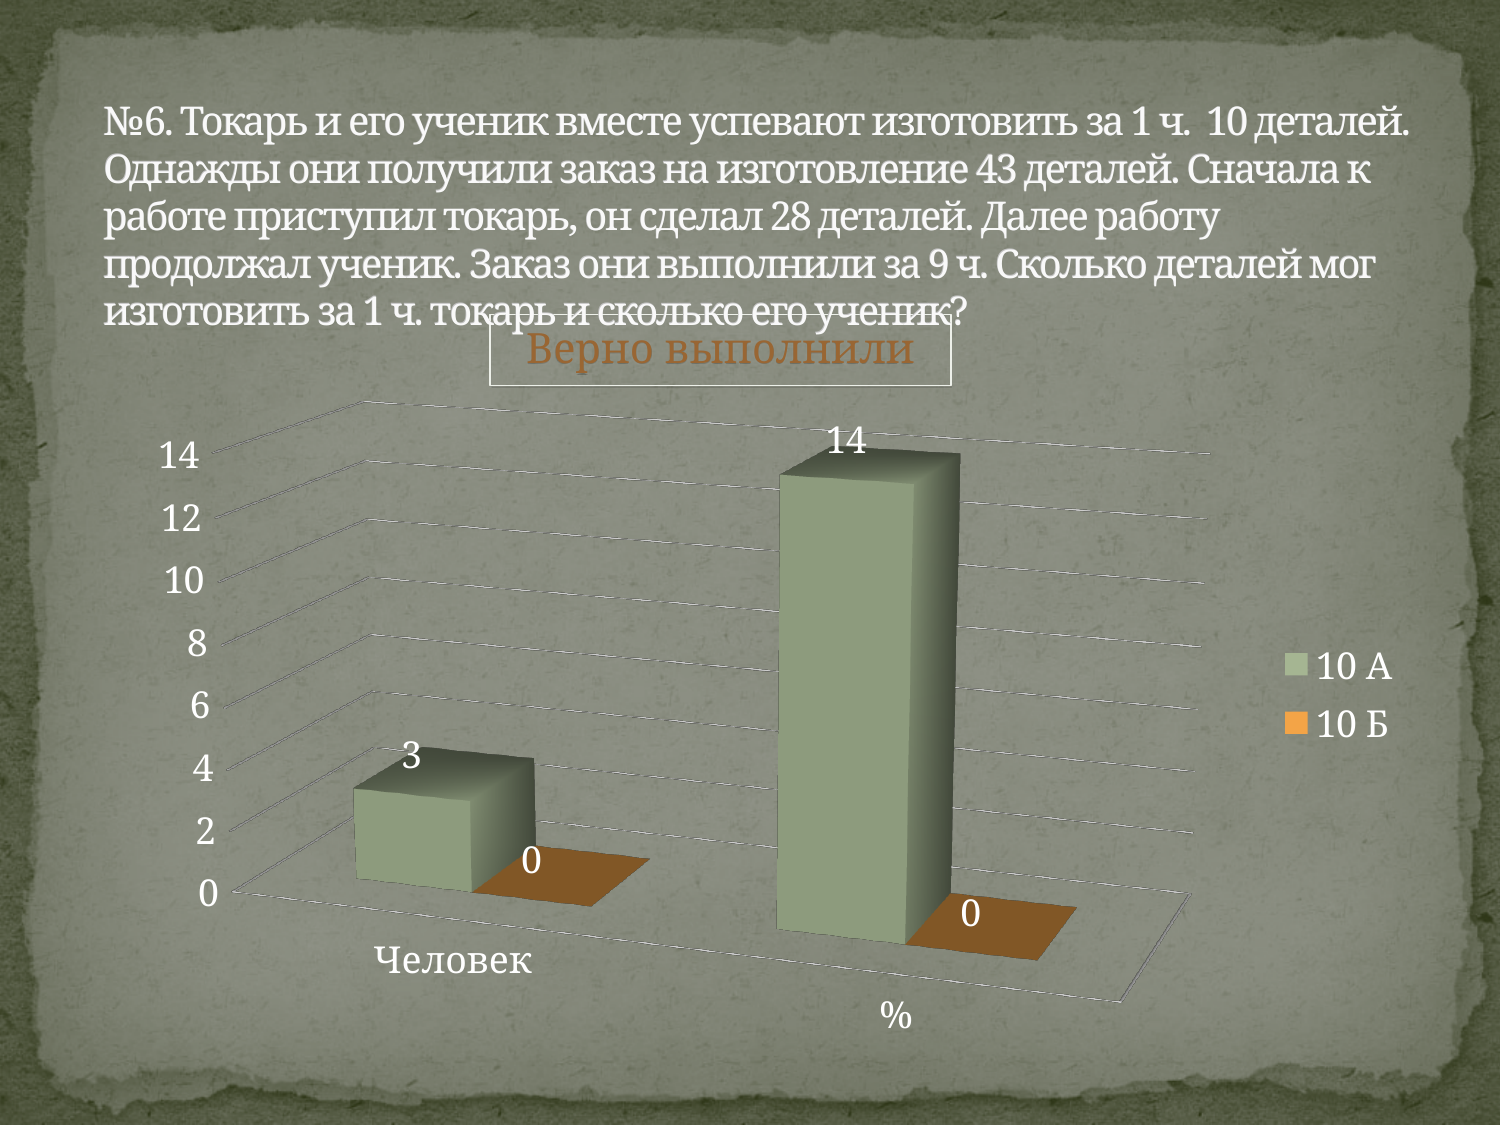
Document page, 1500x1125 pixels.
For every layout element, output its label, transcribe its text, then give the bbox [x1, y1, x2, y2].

text_box Верно выполнили [490, 314, 951, 386]
chart [67, 354, 1418, 1040]
picture [0, 0, 1500, 1125]
title №6. Токарь и его ученик вместе успевают изготовить за 1 ч. 10 деталей. Однажды они получили заказ на изготовление 43 деталей. Сначала к работе приступил токарь, он сделал 28 деталей. Далее работу продолжал ученик. Заказ они выполнили за 9 ч. Сколько деталей мог изготовить за 1 ч. токарь и сколько его ученик? [88, 88, 1439, 289]
